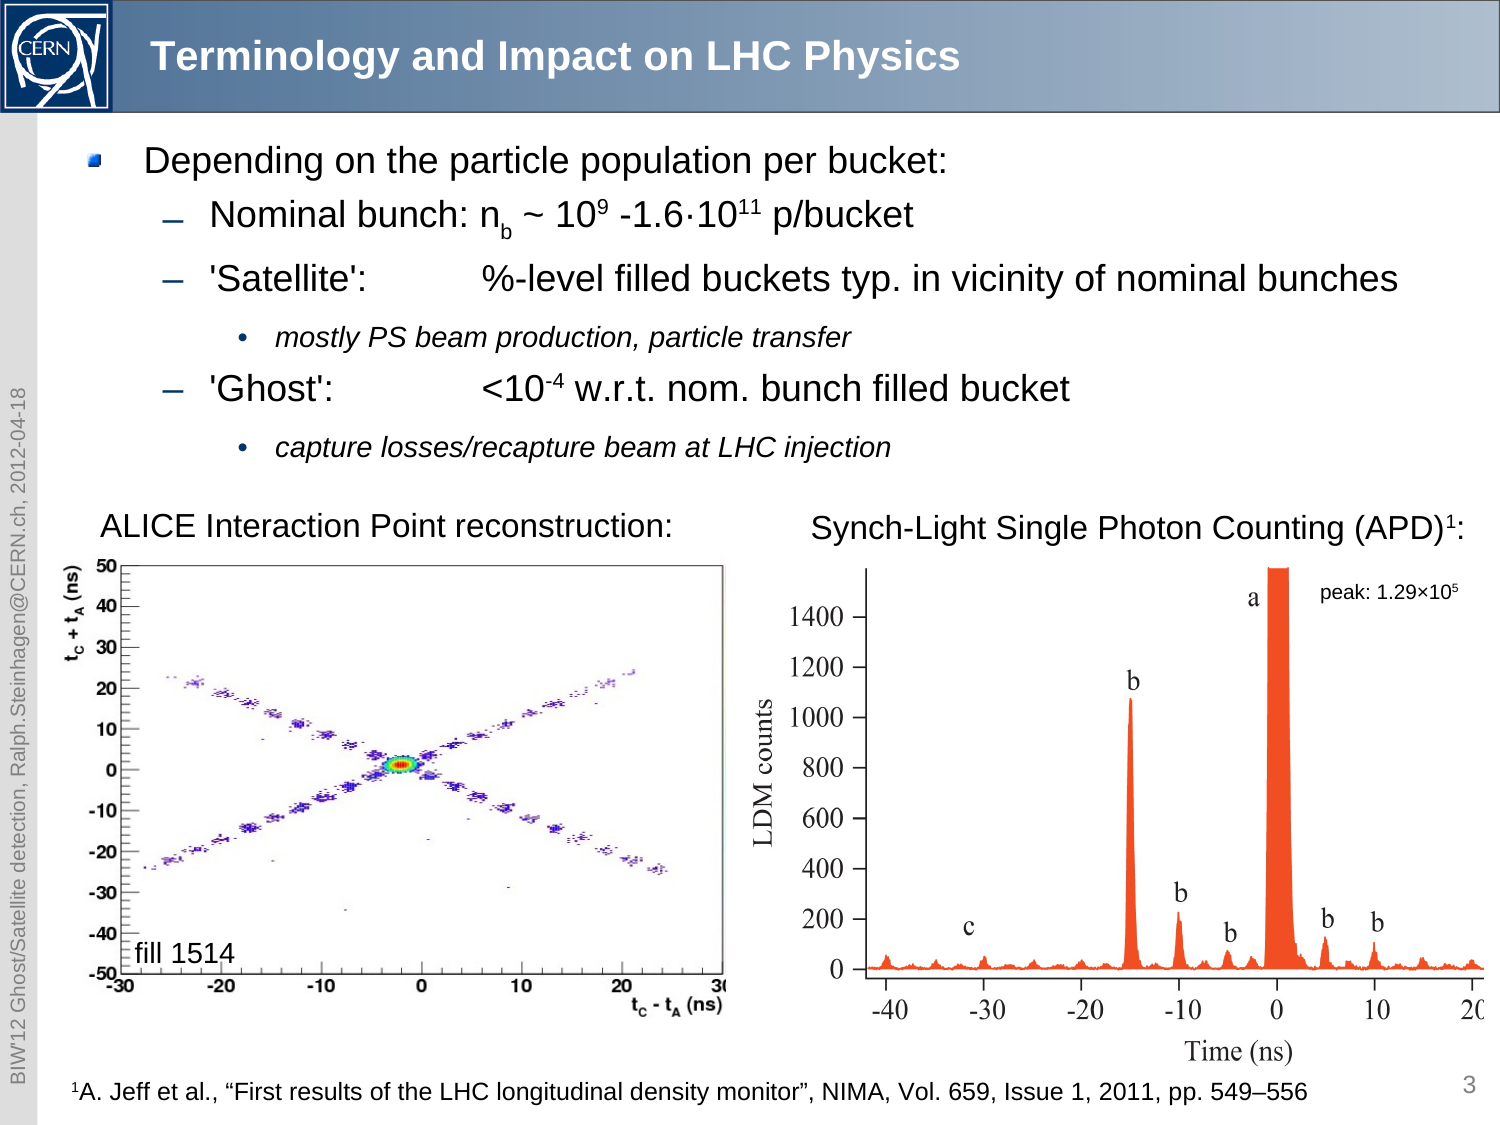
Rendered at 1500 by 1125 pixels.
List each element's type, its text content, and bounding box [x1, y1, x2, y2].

picture [748, 567, 1484, 1069]
picture [59, 554, 726, 1027]
text_box 1A. Jeff et al., “First results of the LHC longitudinal density monitor”, NIMA, Vol. 659, Issue 1, 2011, pp. 549–556 [56, 1070, 1341, 1114]
title Terminology and Impact on LHC Physics [150, 0, 1201, 113]
text_box peak: 1.29×105 [1305, 573, 1500, 617]
text_box Synch-Light Single Photon Counting (APD)1: [795, 502, 1480, 555]
list Depending on the particle population per bucket: Nominal bunch: nb ~ 109 -1.6·1011 p/bucket 'Satellite': %-level filled buckets typ. in vicinity of nominal bunches mostly PS beam production, particle transfer 'Ghost': <10-4 w.r.t. nom. bunch filled bucket capture losses/recapture beam at LHC injection [87, 137, 1438, 1030]
picture [0, 0, 113, 113]
text_box ALICE Interaction Point reconstruction: [85, 500, 690, 553]
text_box fill 1514 [119, 929, 514, 984]
